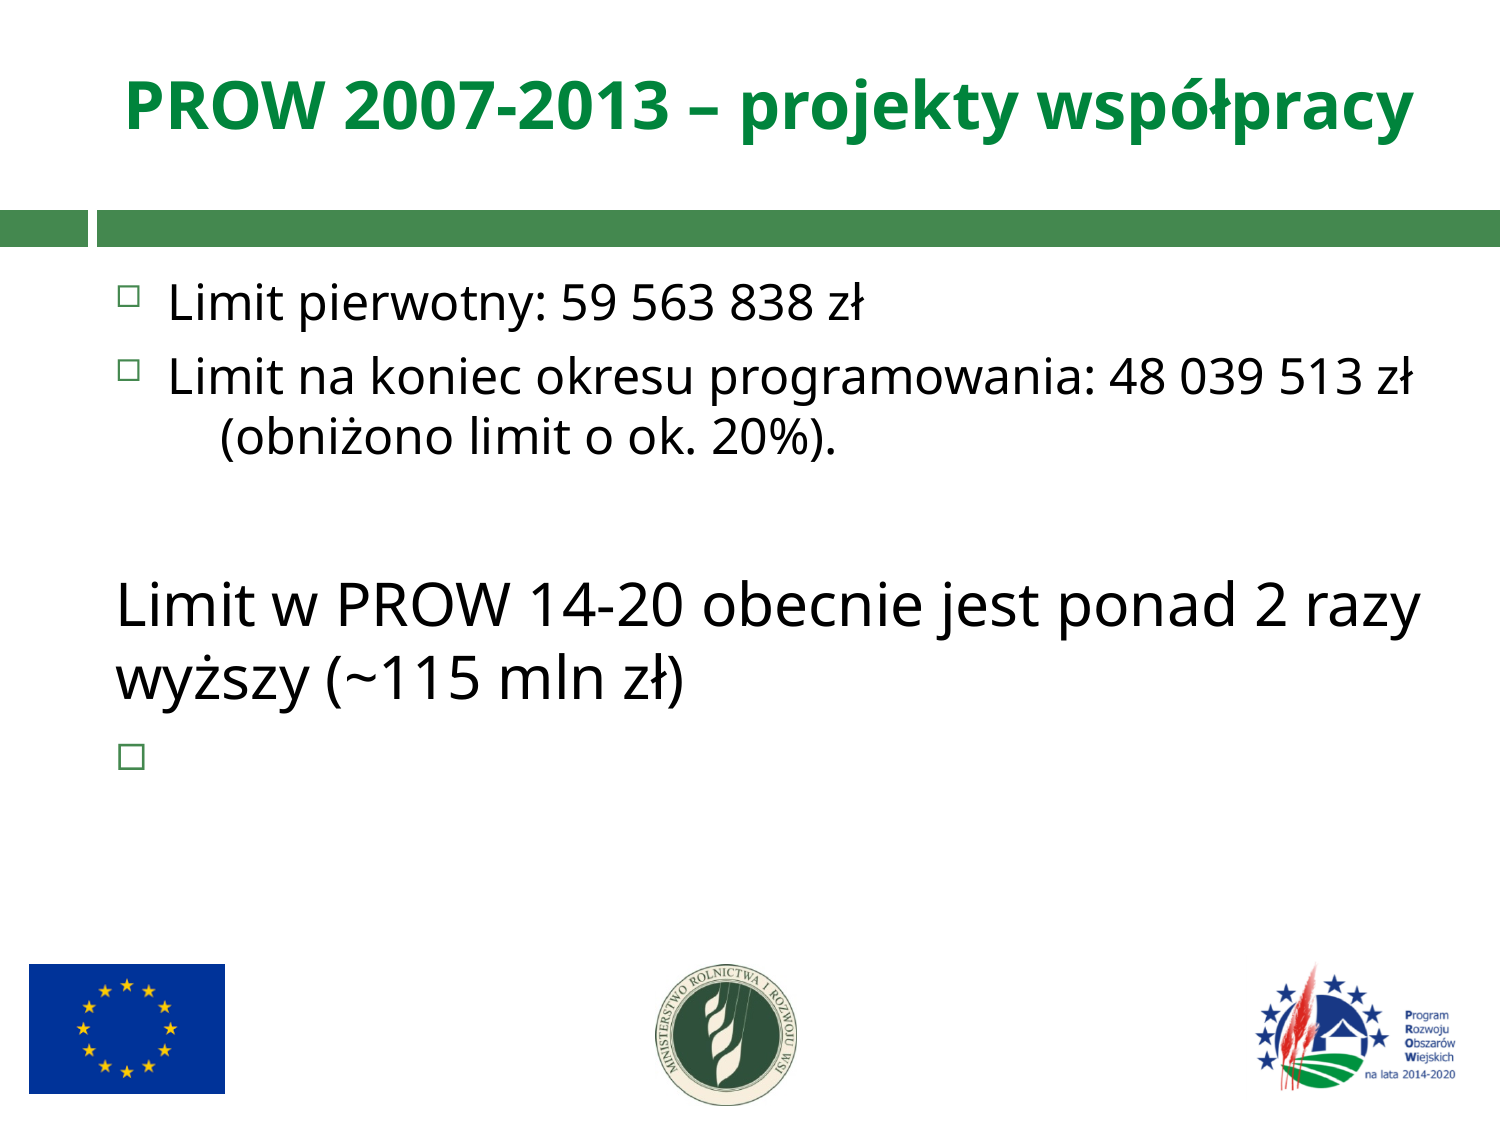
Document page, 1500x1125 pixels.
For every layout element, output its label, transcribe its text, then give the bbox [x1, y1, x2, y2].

title PROW 2007-2013 – projekty współpracy [100, 21, 1438, 185]
list Limit pierwotny: 59 563 838 zł Limit na koniec okresu programowania: 48 039 513 zł (obniżono limit o ok. 20%). Limit w PROW 14-20 obecnie jest ponad 2 razy wyższy (~115 mln zł) [100, 262, 1438, 956]
